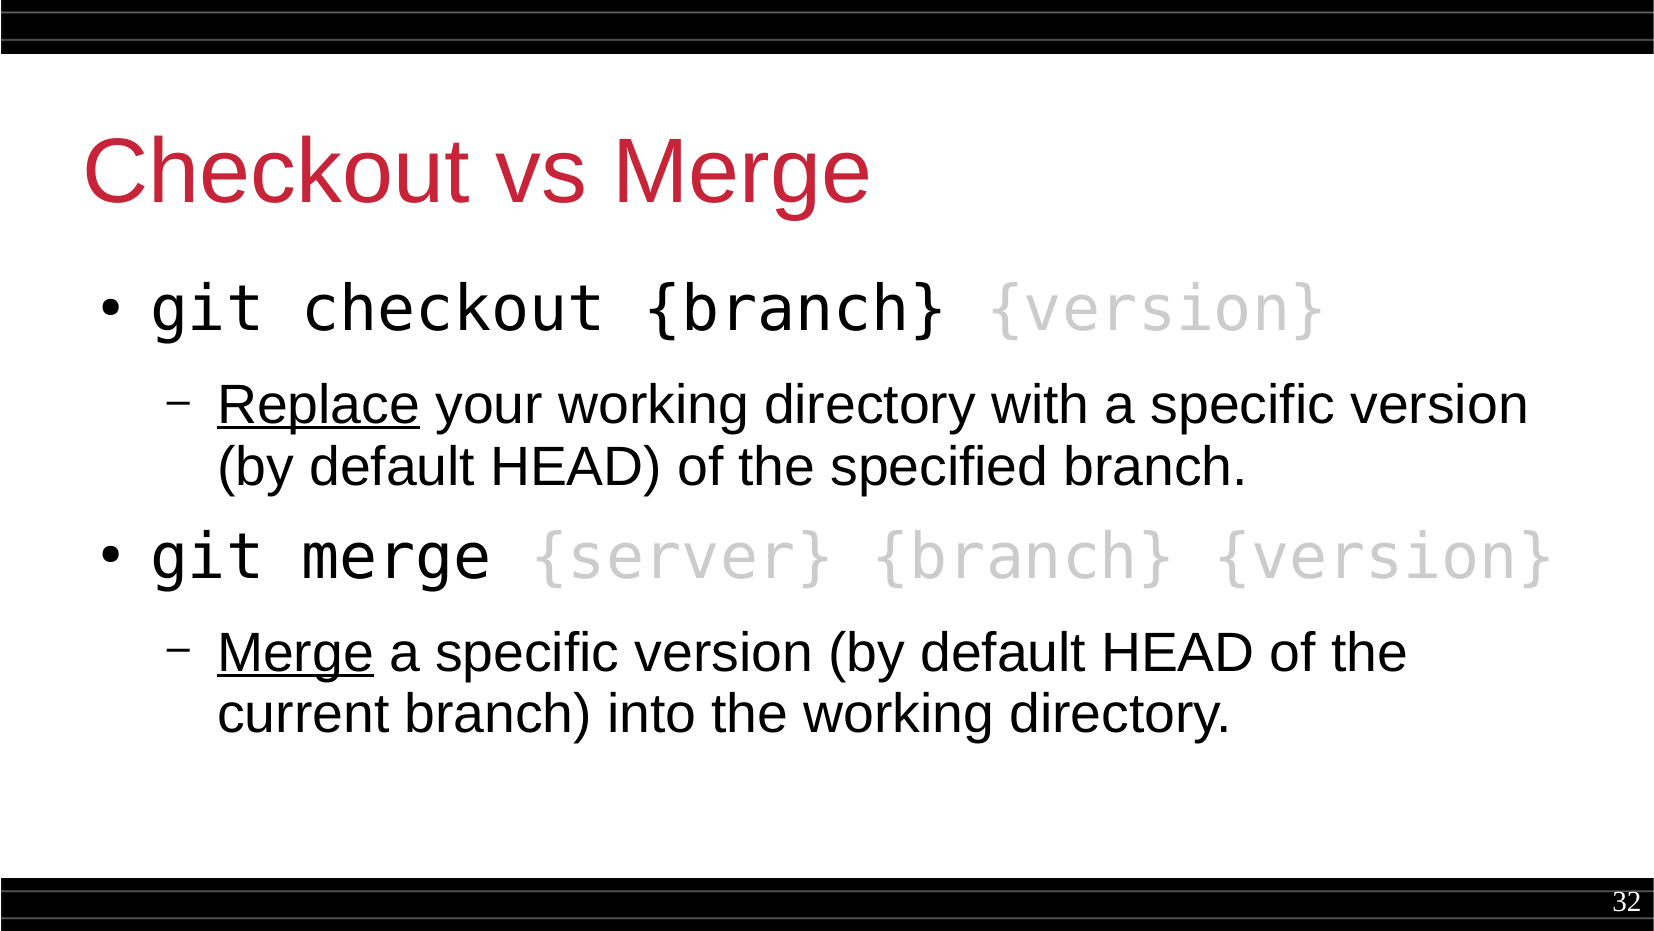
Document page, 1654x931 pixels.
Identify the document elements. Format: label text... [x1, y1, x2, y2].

list git checkout {branch} {version} Replace your working directory with a specific version (by default HEAD) of the specified branch. git merge {server} {branch} {version} Merge a specific version (by default HEAD of the current branch) into the working directory. [82, 271, 1571, 758]
picture [1, 0, 1654, 54]
picture [1, 878, 1654, 931]
title Checkout vs Merge [82, 92, 1571, 249]
